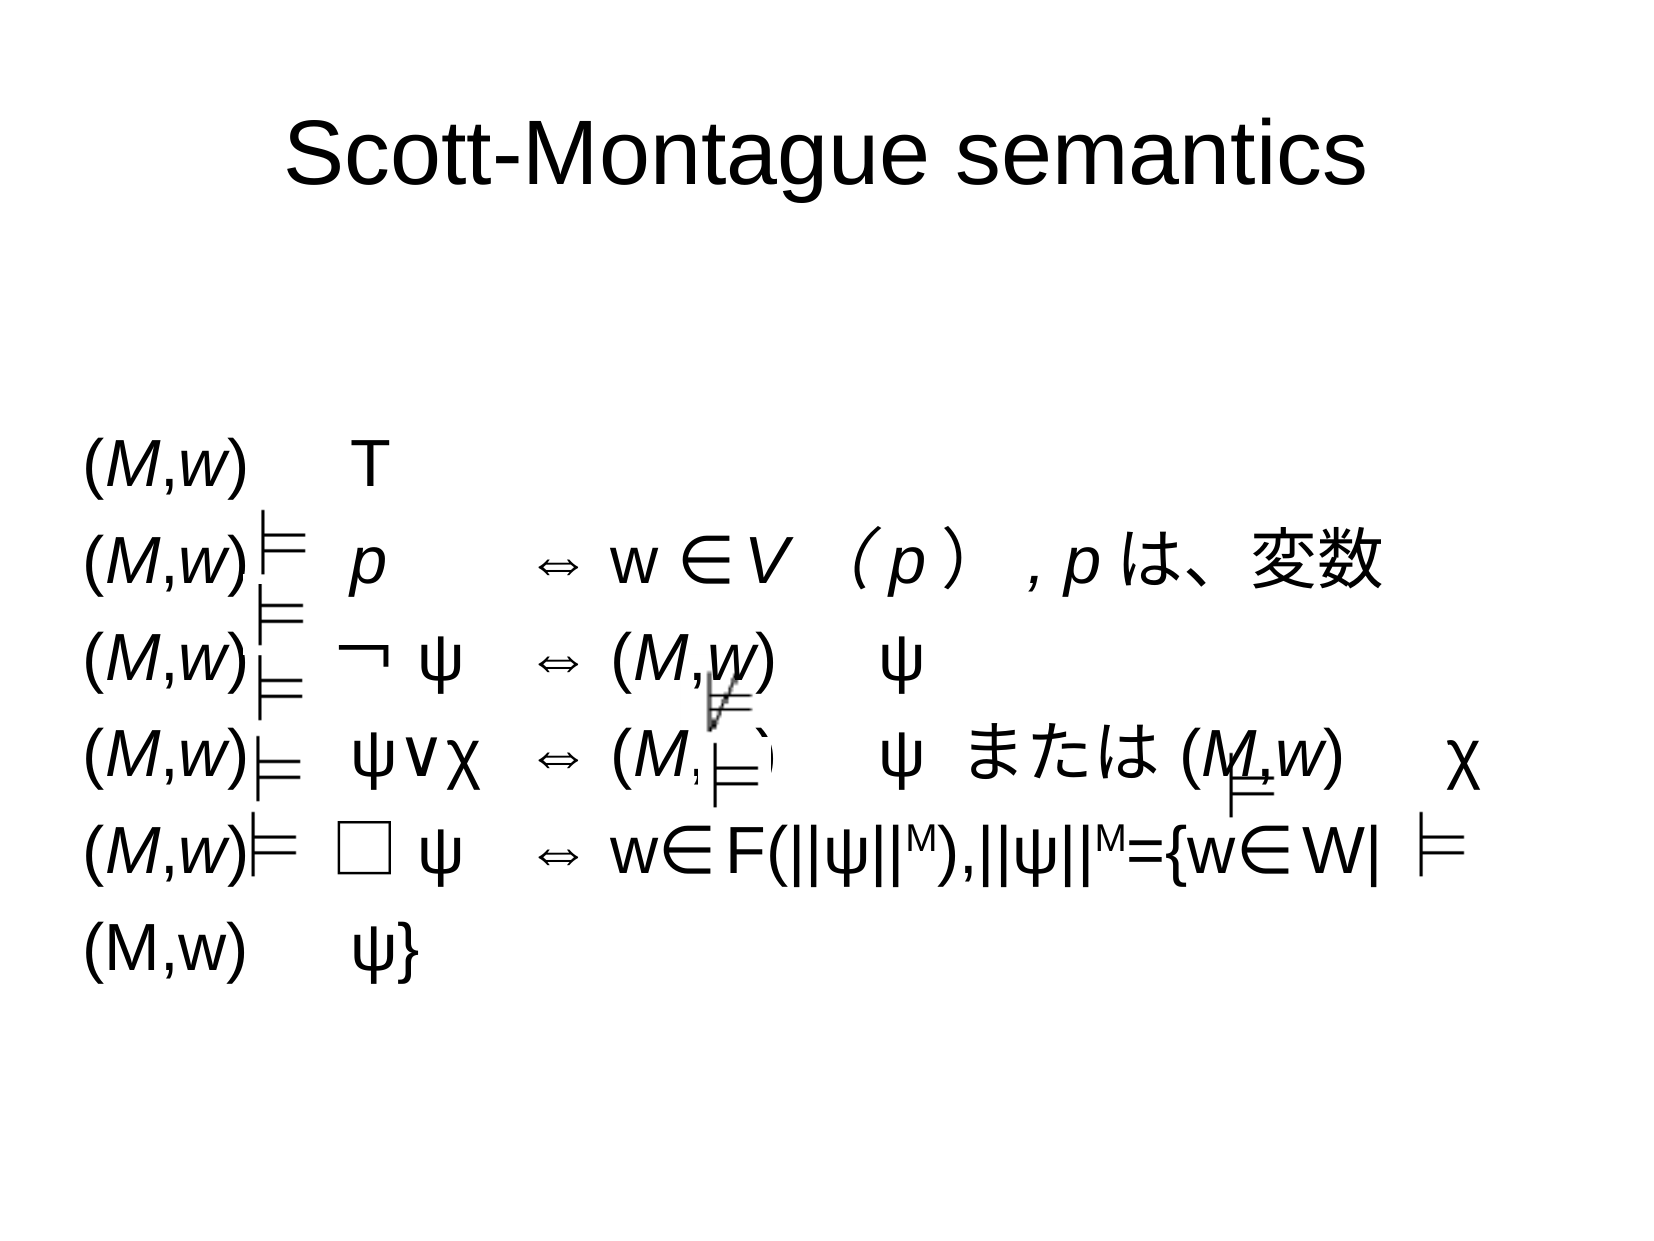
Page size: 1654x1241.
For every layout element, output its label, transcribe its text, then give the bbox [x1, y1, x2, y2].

subtitle (M,w) Т (M,w) p ⇔ w ∈V（p）, pは、変数 (M,w) ￢ψ ⇔ (M,w) ψ (M,w) ψ∨χ ⇔ (M,w) ψ または(M,w) χ (M,w) □ψ ⇔ w∈F(||ψ||M),||ψ||M={w∈W|(M,w) ψ} [82, 297, 1571, 1102]
picture [1404, 806, 1477, 886]
picture [243, 504, 321, 655]
title Scott-Montague semantics [82, 56, 1571, 250]
picture [698, 737, 771, 817]
